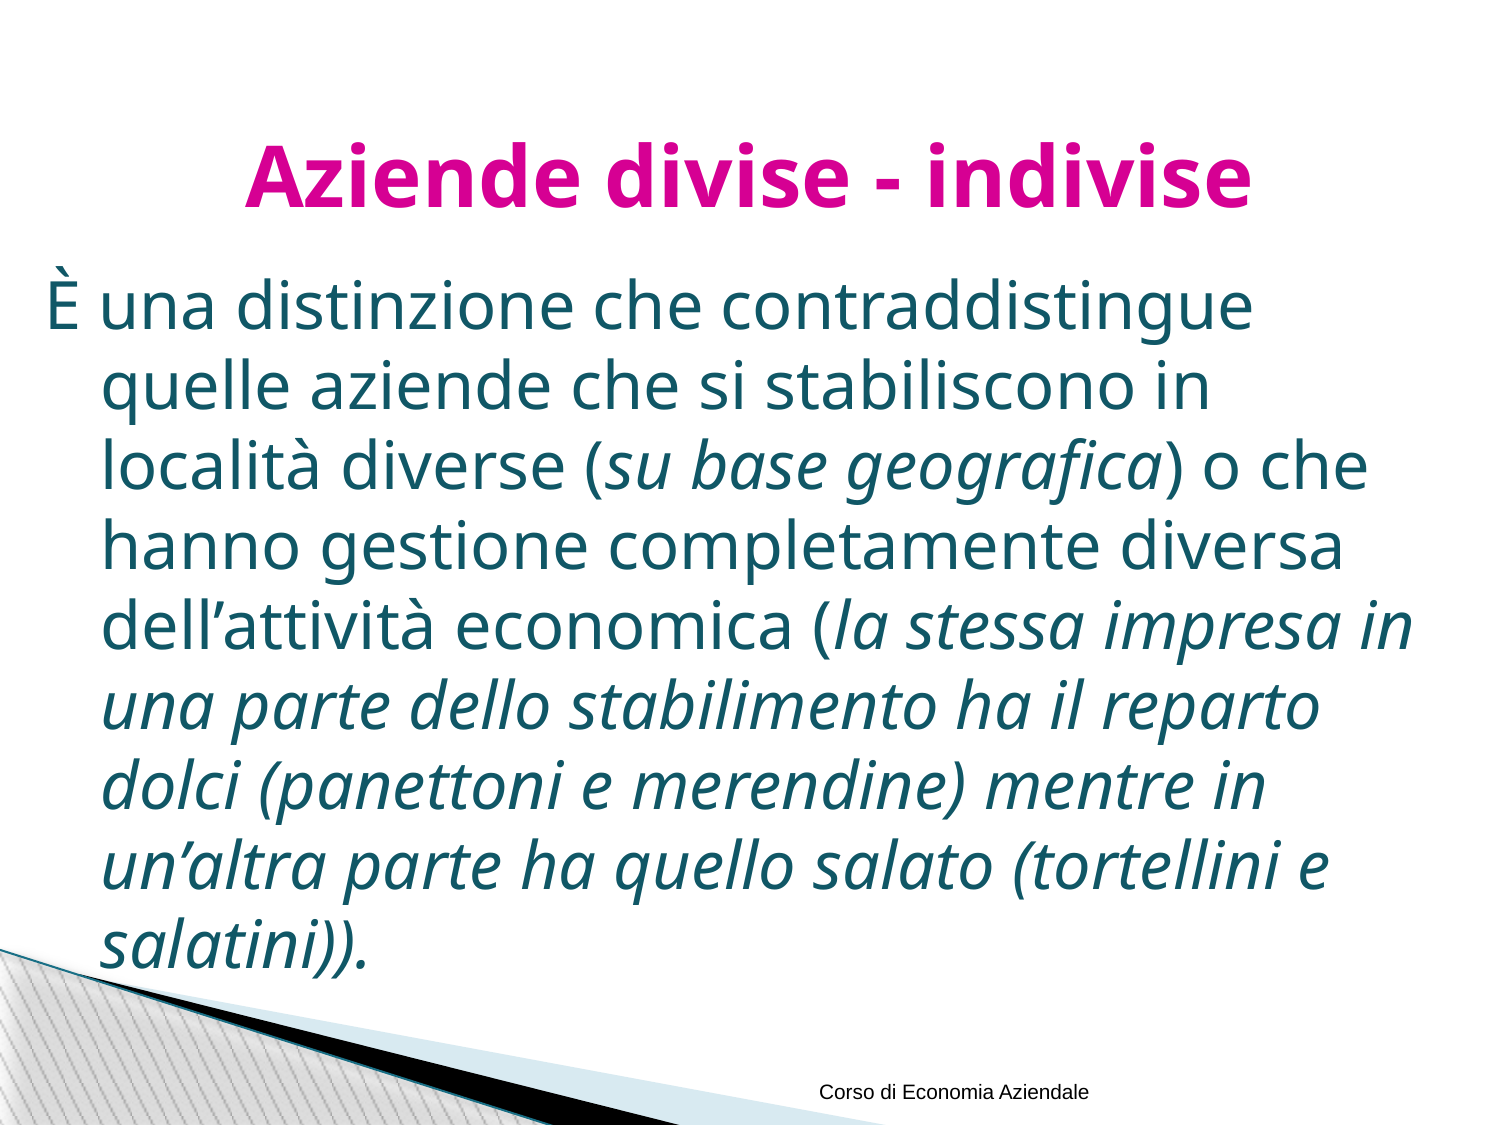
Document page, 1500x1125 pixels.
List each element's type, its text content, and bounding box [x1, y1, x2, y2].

text_box È una distinzione che contraddistingue quelle aziende che si stabiliscono in località diverse (su base geografica) o che hanno gestione completamente diversa dell’attività economica (la stessa impresa in una parte dello stabilimento ha il reparto dolci (panettoni e merendine) mentre in un’altra parte ha quello salato (tortellini e salatini)). [29, 255, 1465, 1000]
footer Corso di Economia Aziendale [718, 1051, 1105, 1112]
title Aziende divise - indivise [75, 45, 1425, 233]
